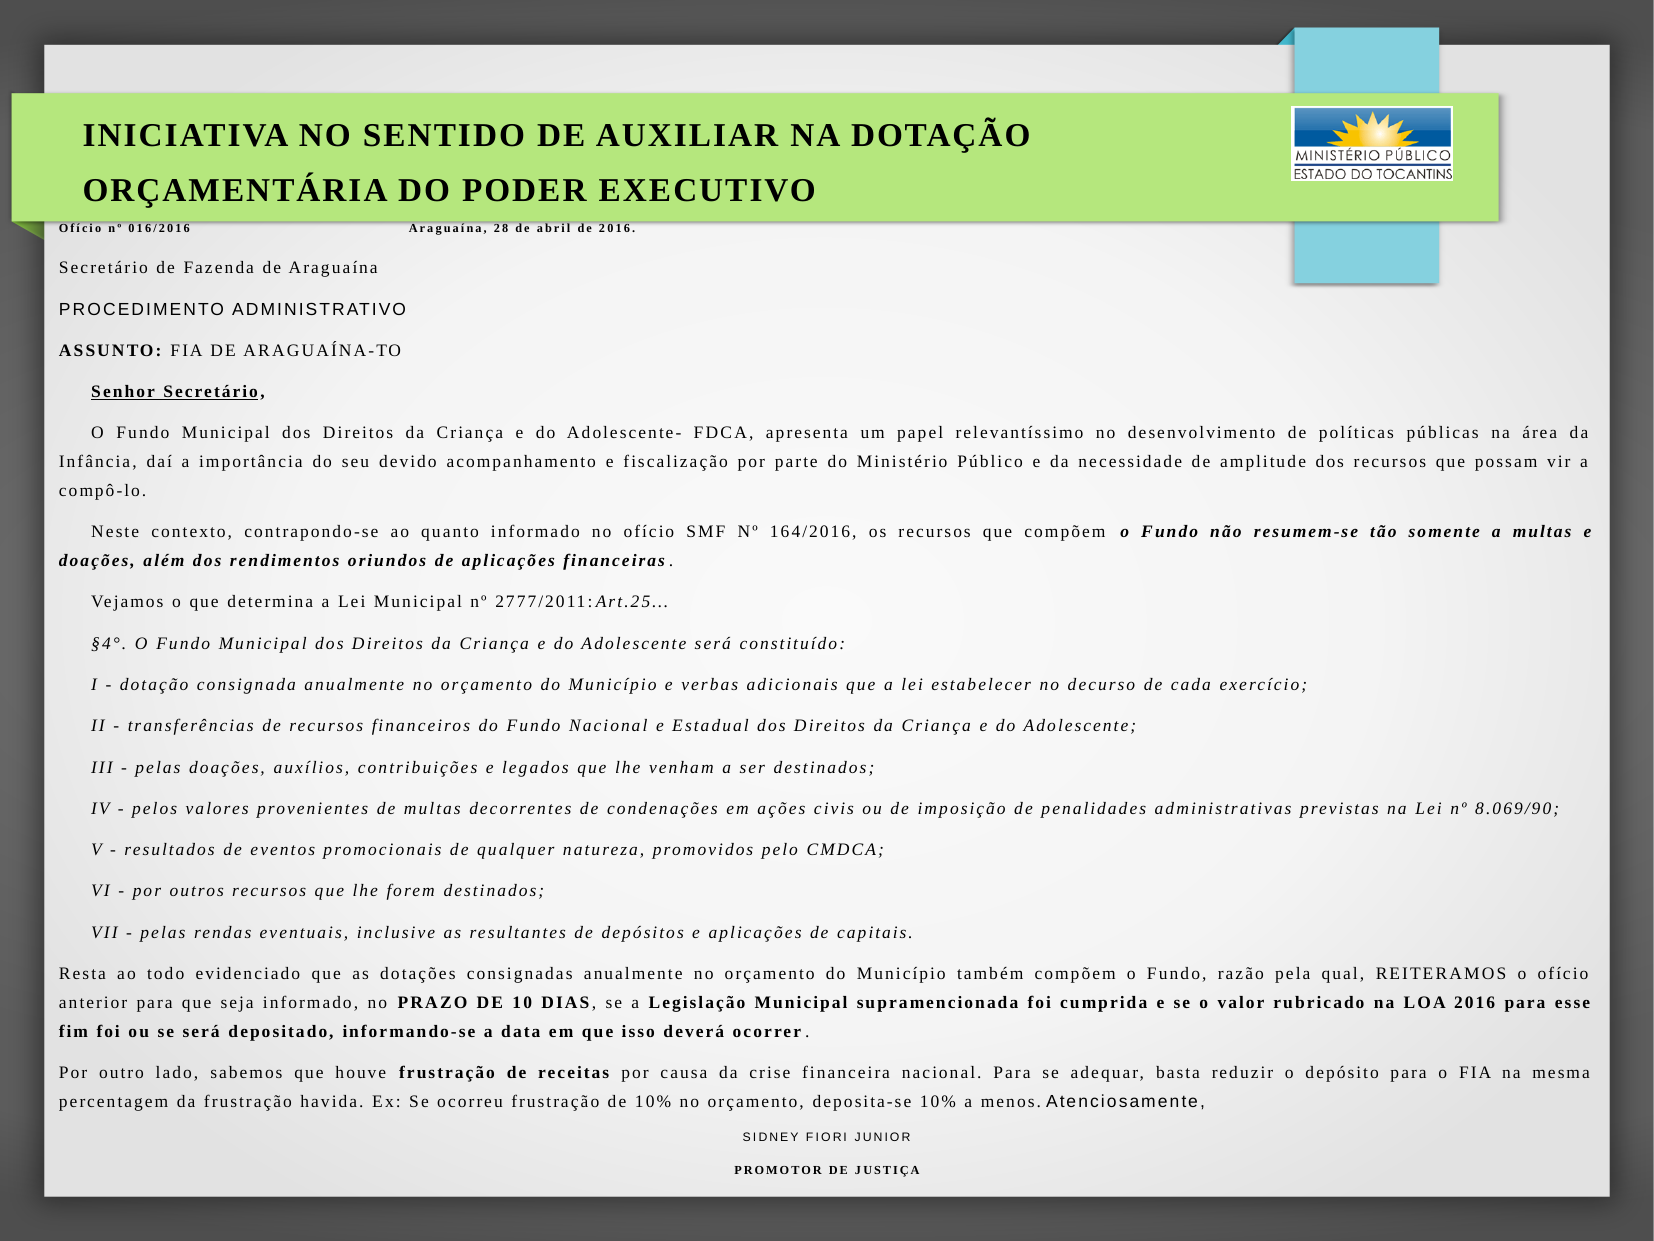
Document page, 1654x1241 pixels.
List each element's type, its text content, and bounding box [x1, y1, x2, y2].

title INICIATIVA NO SENTIDO DE AUXILIAR NA DOTAÇÃO ORÇAMENTÁRIA DO PODER EXECUTIVO [82, 94, 1264, 188]
picture [0, 0, 1654, 1241]
list Ofício nº 016/2016 Araguaína, 28 de abril de 2016. Secretário de Fazenda de Araguaína PROCEDIMENTO ADMINISTRATIVO ASSUNTO: FIA DE ARAGUAÍNA-TO Senhor Secretário, O Fundo Municipal dos Direitos da Criança e do Adolescente- FDCA, apresenta um papel relevantíssimo no desenvolvimento de políticas públicas na área da Infância, daí a importância do seu devido acompanhamento e fiscalização por parte do Ministério Público e da necessidade de amplitude dos recursos que possam vir a compô-lo. Neste contexto, contrapondo-se ao quanto informado no ofício SMF Nº 164/2016, os recursos que compõem o Fundo não resumem-se tão somente a multas e doações, além dos rendimentos oriundos de aplicações financeiras. Vejamos o que determina a Lei Municipal nº 2777/2011:Art.25… §4°. O Fundo Municipal dos Direitos da Criança e do Adolescente será constituído: I - dotação consignada anualmente no orçamento do Município e verbas adicionais que a lei estabelecer no decurso de cada exercício; II - transferências de recursos financeiros do Fundo Nacional e Estadual dos Direitos da Criança e do Adolescente; III - pelas doações, auxílios, contribuições e legados que lhe venham a ser destinados; IV - pelos valores provenientes de multas decorrentes de condenações em ações civis ou de imposição de penalidades administrativas previstas na Lei nº 8.069/90; V - resultados de eventos promocionais de qualquer natureza, promovidos pelo CMDCA; VI - por outros recursos que lhe forem destinados; VII - pelas rendas eventuais, inclusive as resultantes de depósitos e aplicações de capitais. Resta ao todo evidenciado que as dotações consignadas anualmente no orçamento do Município também compõem o Fundo, razão pela qual, REITERAMOS o ofício anterior para que seja informado, no PRAZO DE 10 DIAS, se a Legislação Municipal supramencionada foi cumprida e se o valor rubricado na LOA 2016 para esse fim foi ou se será depositado, informando-se a data em que isso deverá ocorrer. Por outro lado, sabemos que houve frustração de receitas por causa da crise financeira nacional. Para se adequar, basta reduzir o depósito para o FIA na mesma percentagem da frustração havida. Ex: Se ocorreu frustração de 10% no orçamento, deposita-se 10% a menos.Atenciosamente, SIDNEY FIORI JUNIOR PROMOTOR DE JUSTIÇA [59, 188, 1595, 1182]
